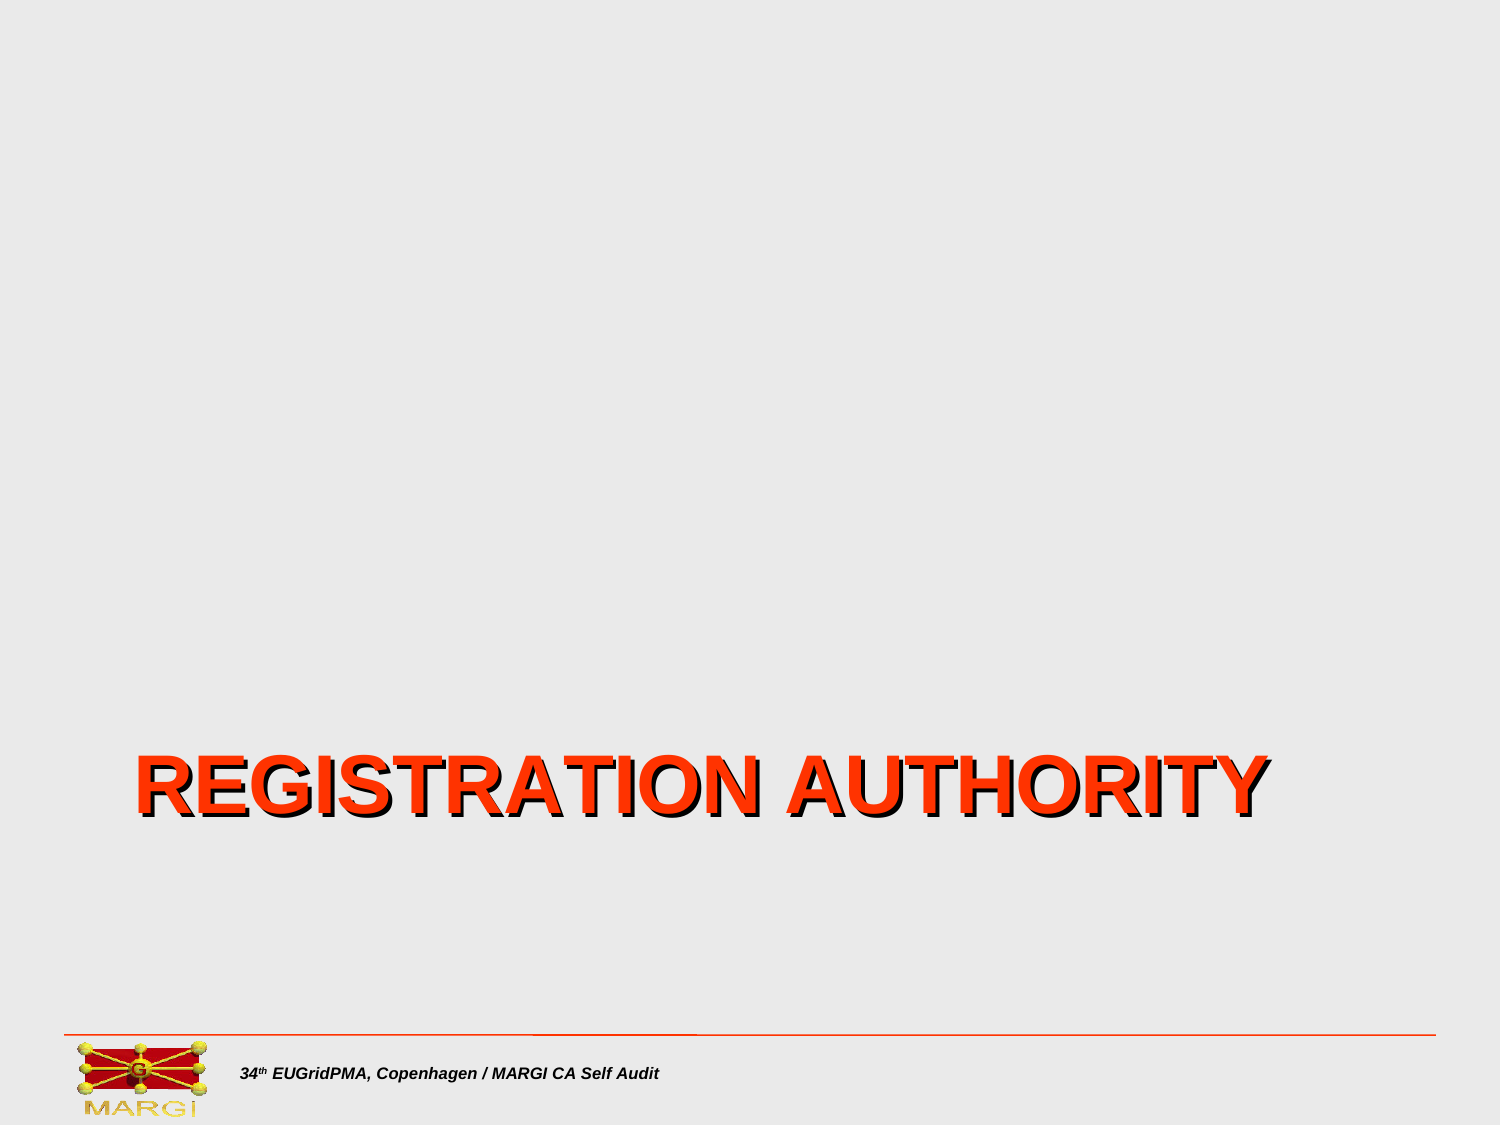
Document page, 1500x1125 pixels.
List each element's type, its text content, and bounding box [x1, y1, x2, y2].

picture [67, 1033, 219, 1123]
text_box REGISTRATION AUTHORITY [118, 722, 1394, 947]
